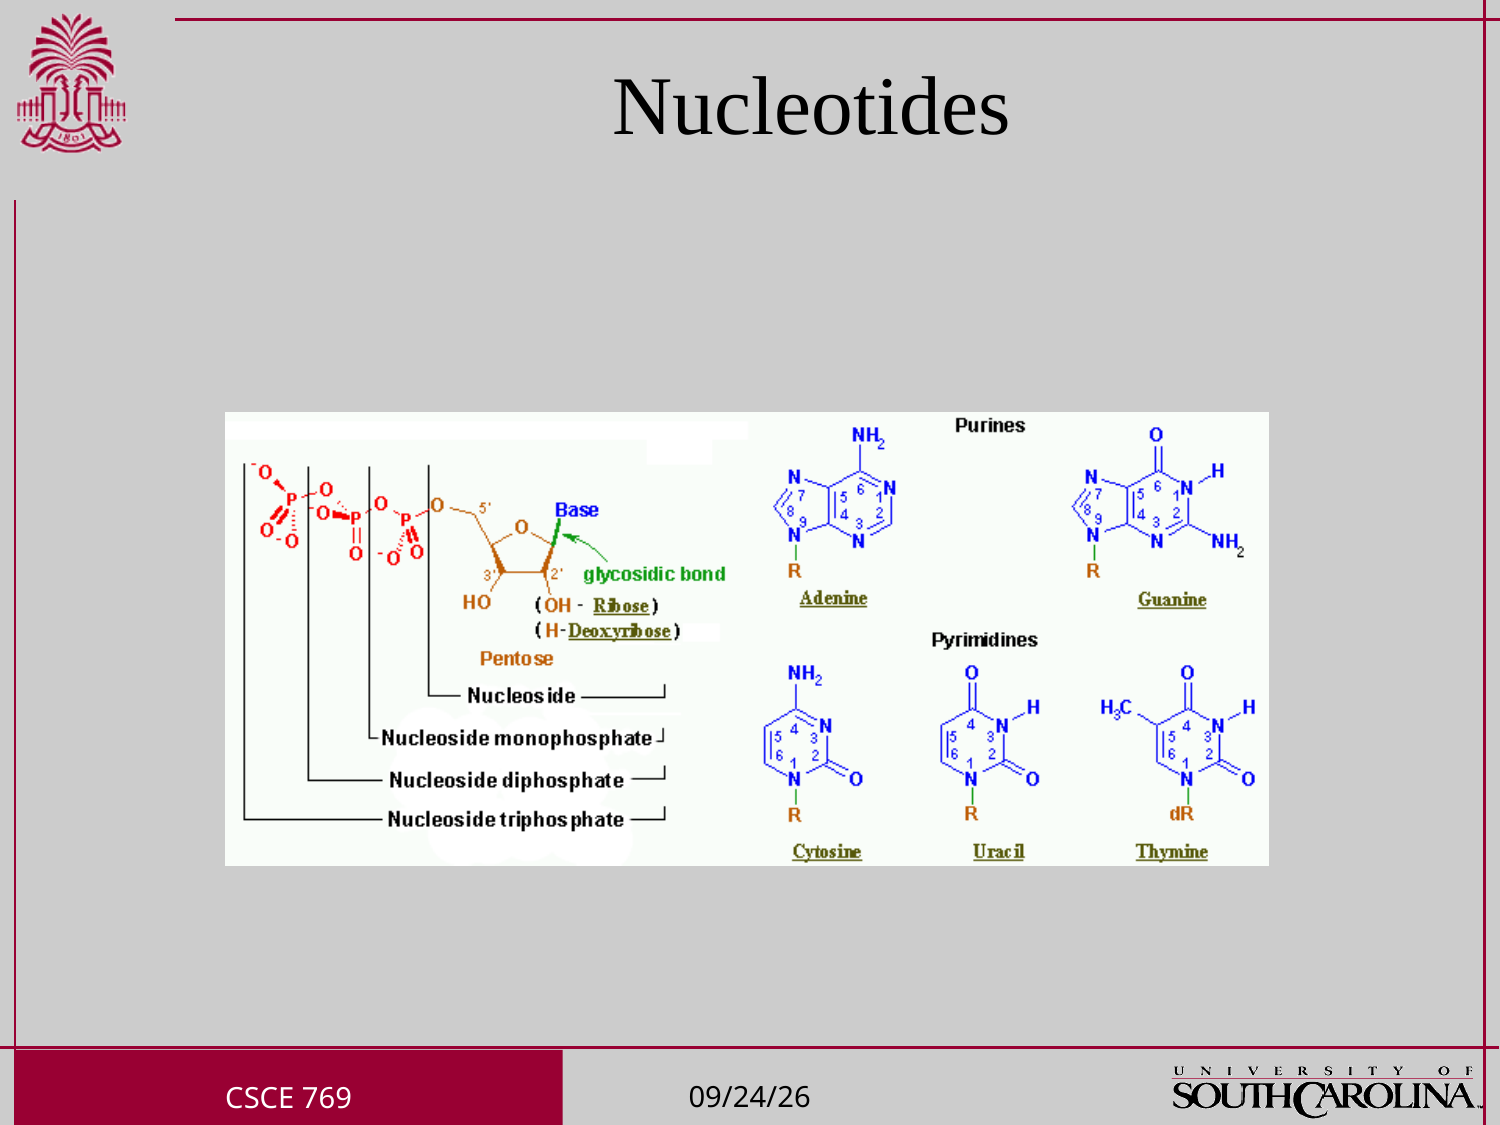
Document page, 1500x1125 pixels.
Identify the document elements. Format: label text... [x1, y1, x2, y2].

title Nucleotides [174, 24, 1450, 188]
picture [12, 12, 131, 155]
picture [225, 412, 1269, 866]
picture [1162, 1049, 1483, 1125]
